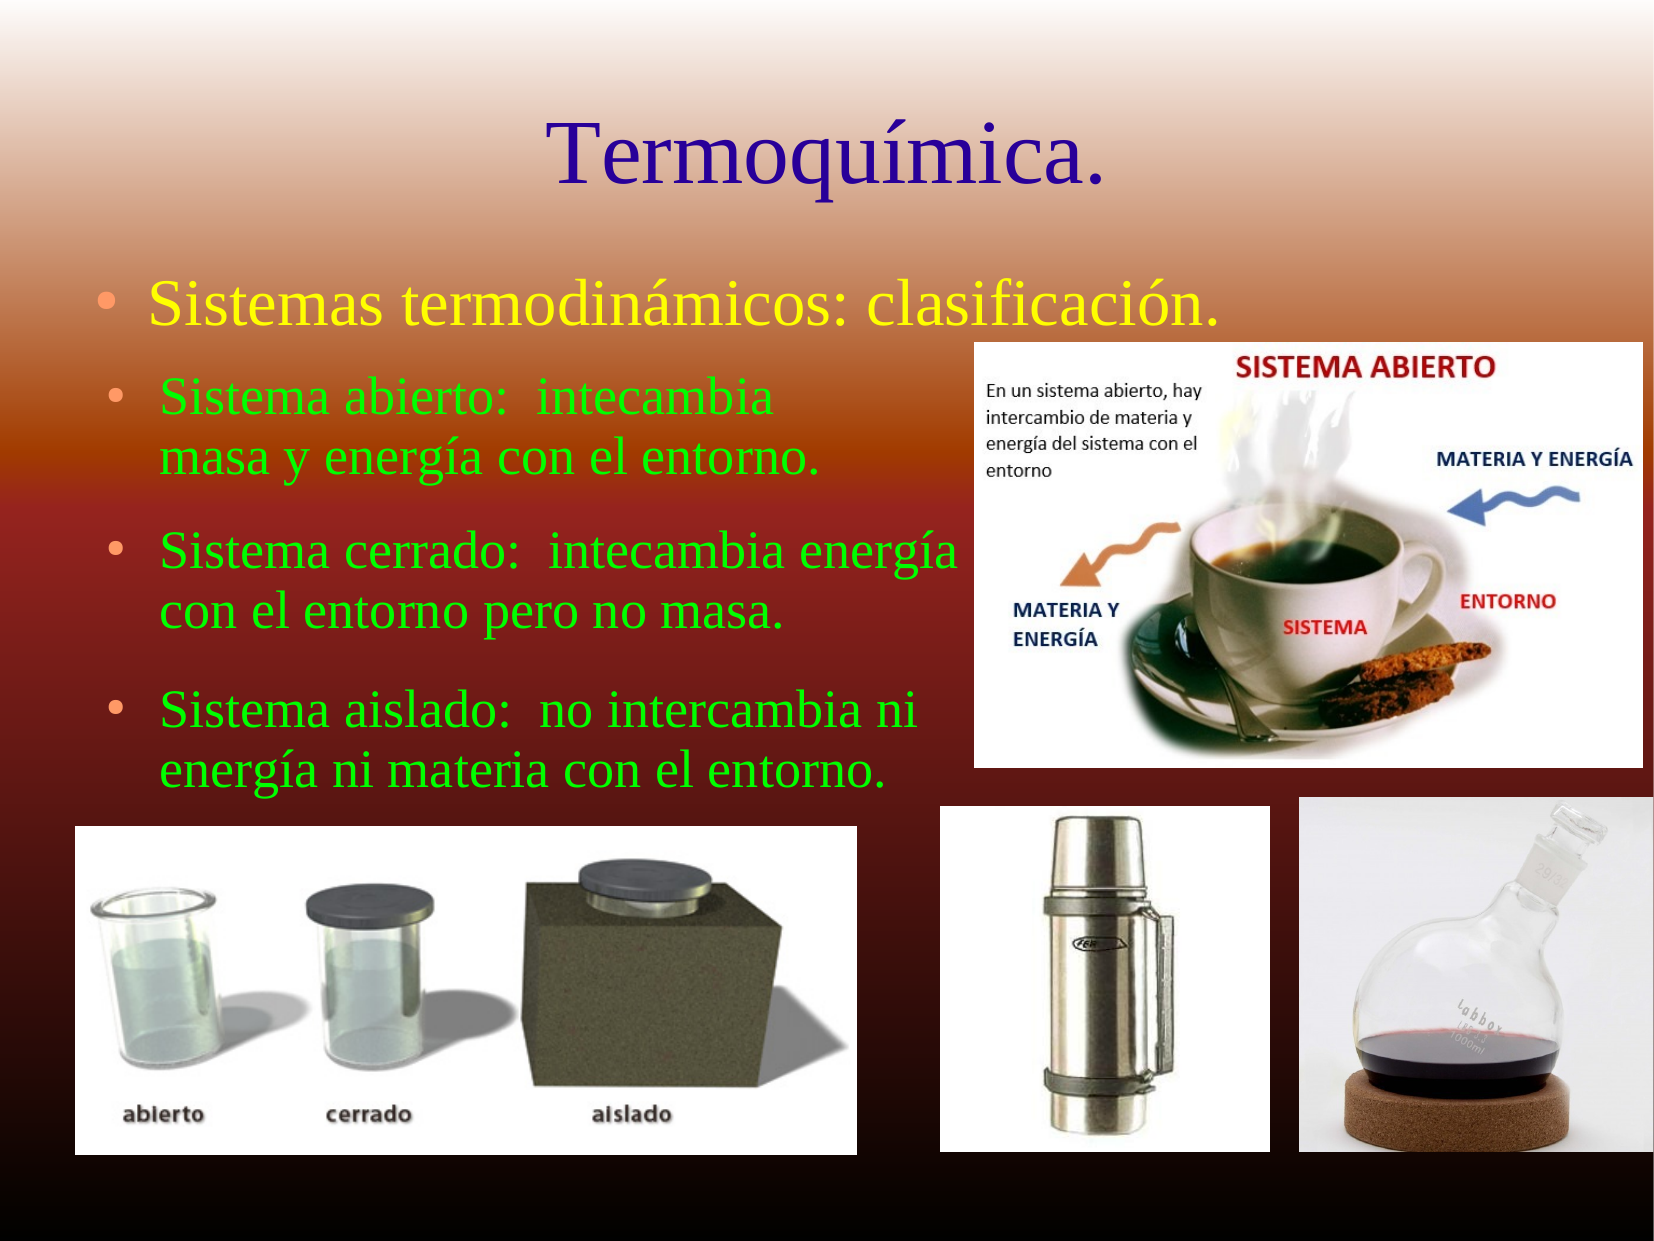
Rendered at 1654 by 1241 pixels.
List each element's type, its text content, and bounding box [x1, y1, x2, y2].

text_box Sistema aislado: no intercambia ni energía ni materia con el entorno. [88, 679, 975, 809]
text_box Sistema abierto: intecambia masa y energía con el entorno. [88, 366, 886, 519]
text_box Sistema cerrado: intecambia energía con el entorno pero no masa. [88, 519, 975, 650]
title Termoquímica. [82, 49, 1571, 257]
picture [0, 0, 1654, 1241]
list Sistemas termodinámicos: clasificación. [76, 265, 1506, 384]
